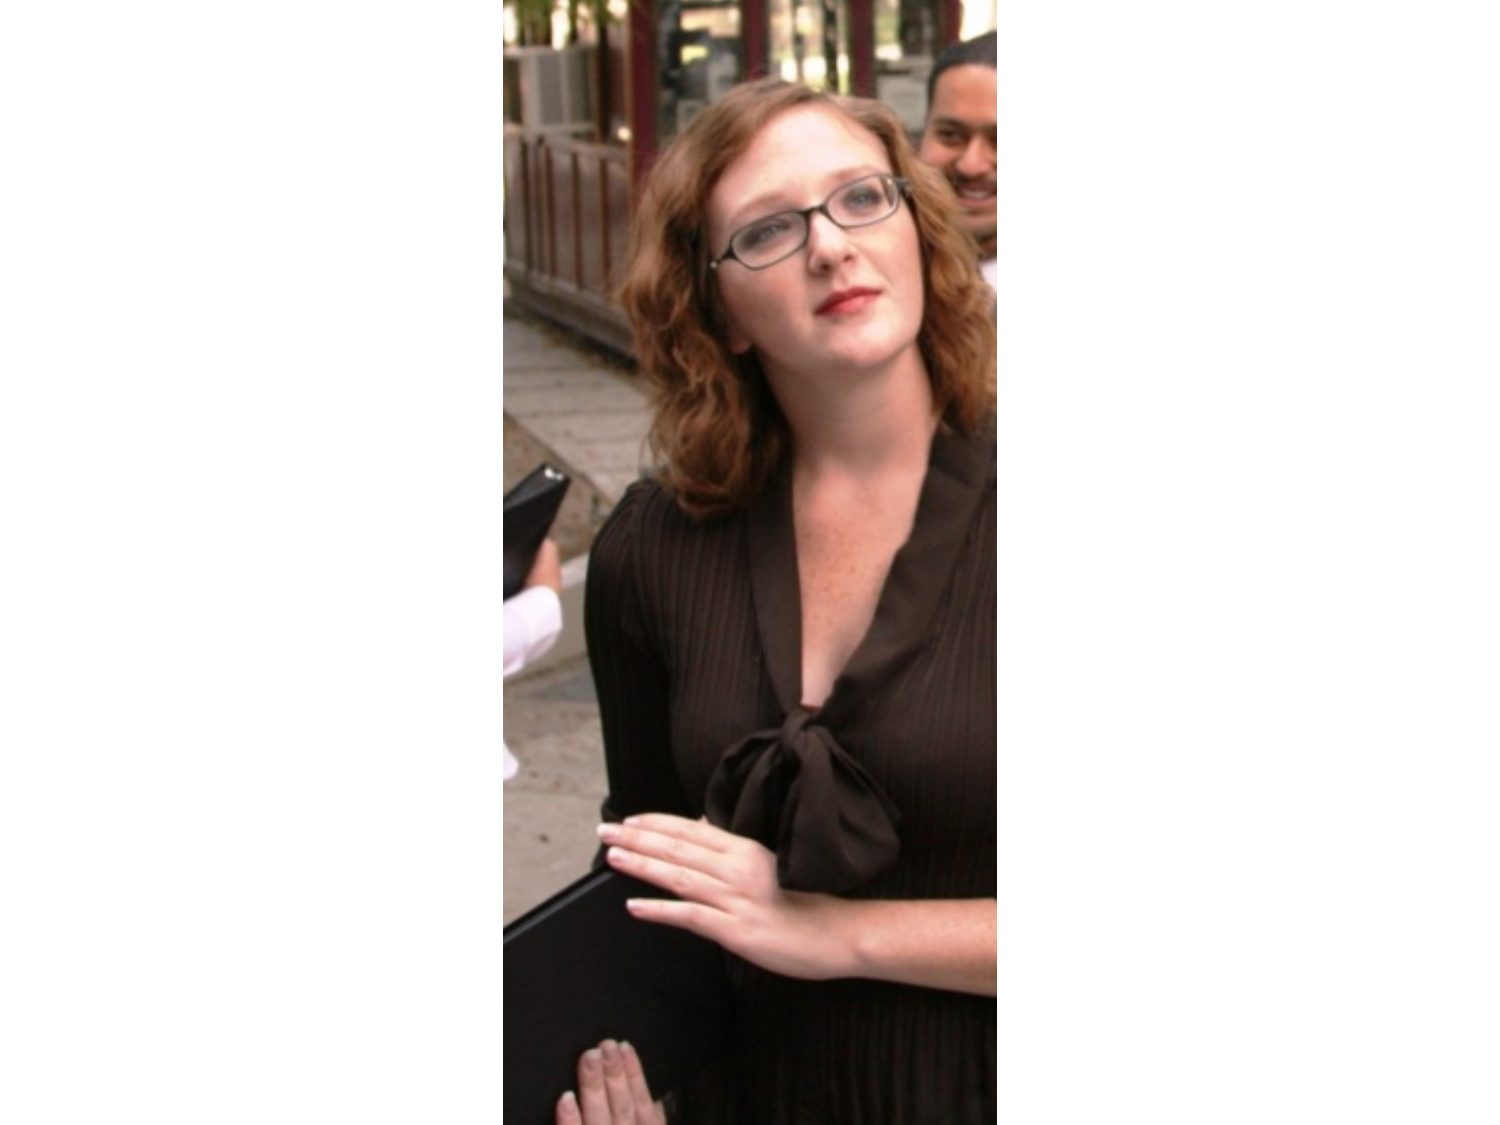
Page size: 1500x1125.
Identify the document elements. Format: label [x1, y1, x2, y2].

picture [503, 0, 997, 1125]
